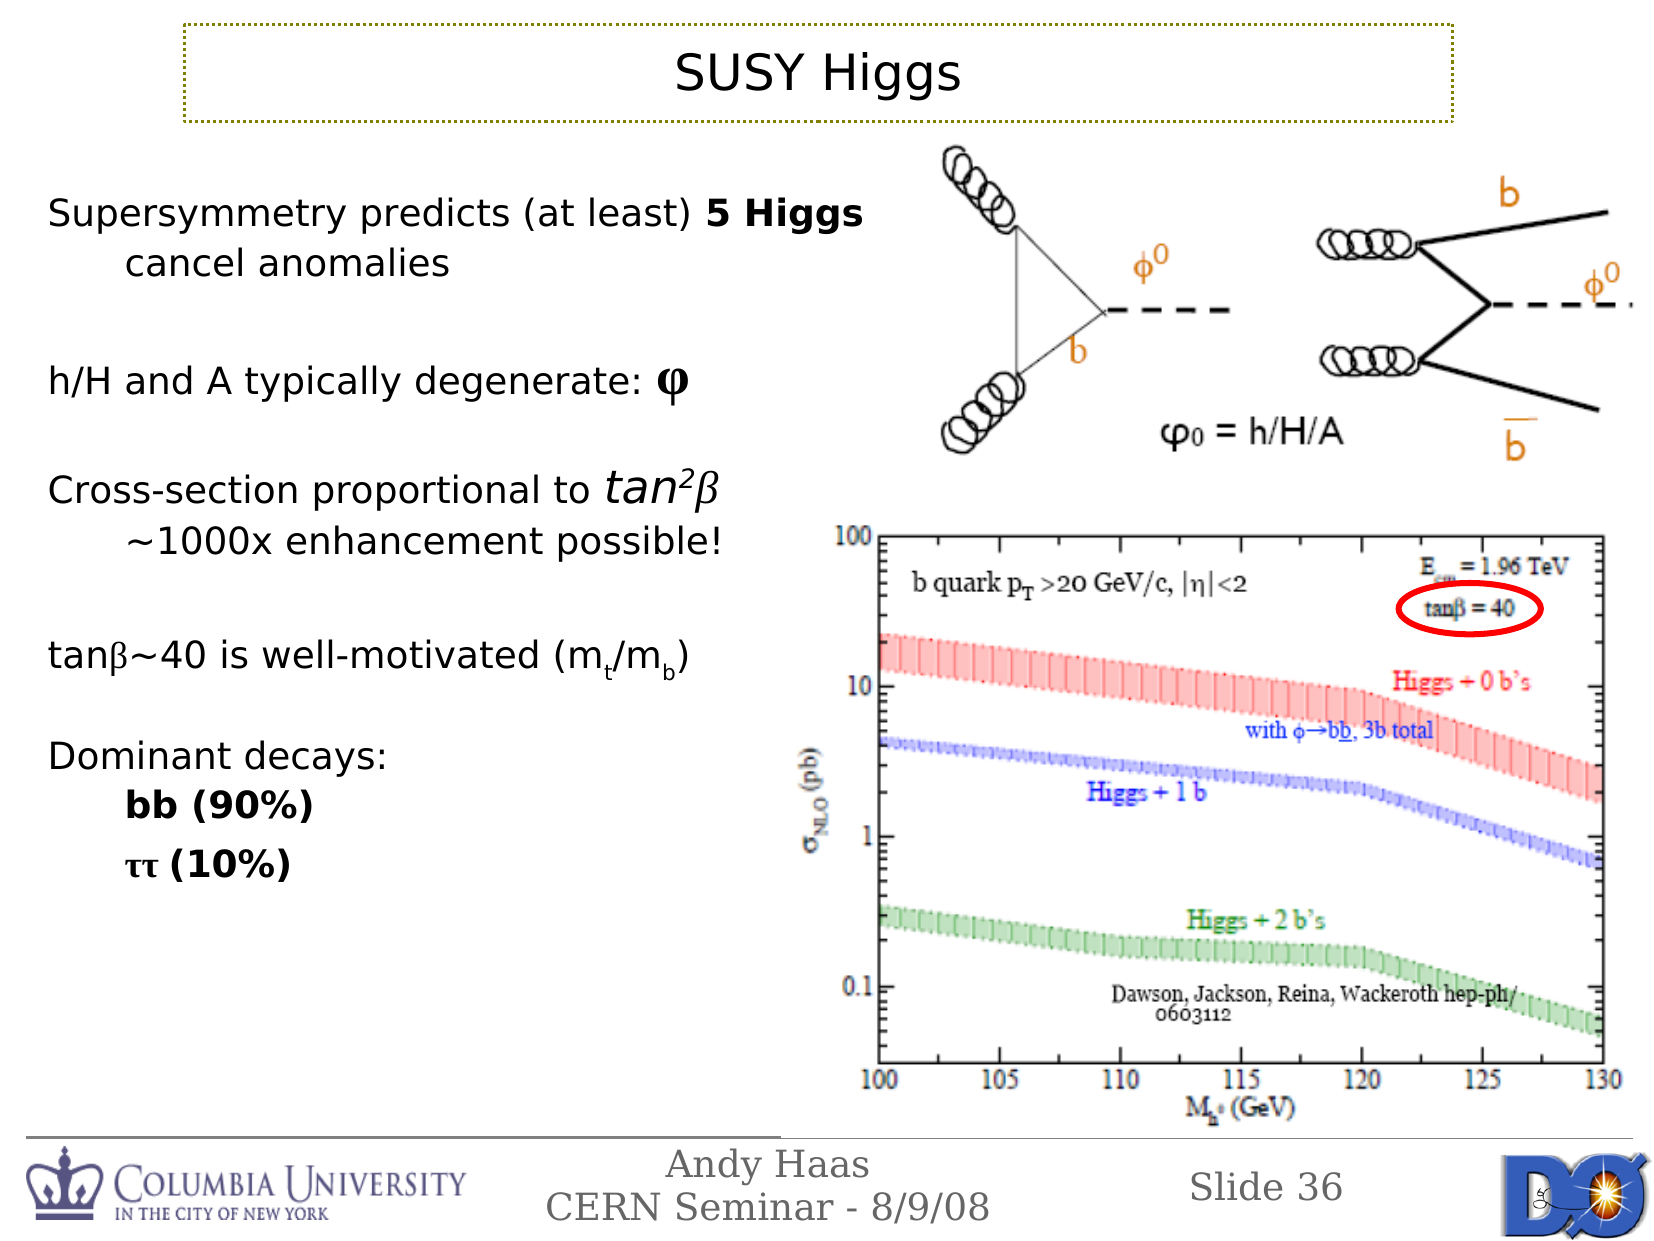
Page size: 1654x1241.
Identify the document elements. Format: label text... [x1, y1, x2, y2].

picture [910, 130, 1640, 509]
picture [1497, 1149, 1654, 1241]
list Supersymmetry predicts (at least) 5 Higgs cancel anomalies h/H and A typically degenerate: φ Cross-section proportional to tan2β ~1000x enhancement possible! tanβ~40 is well-motivated (mt/mb) Dominant decays: bb (90%) ττ (10%) [30, 140, 914, 1125]
title SUSY Higgs [184, 24, 1453, 122]
picture [781, 517, 1649, 1139]
